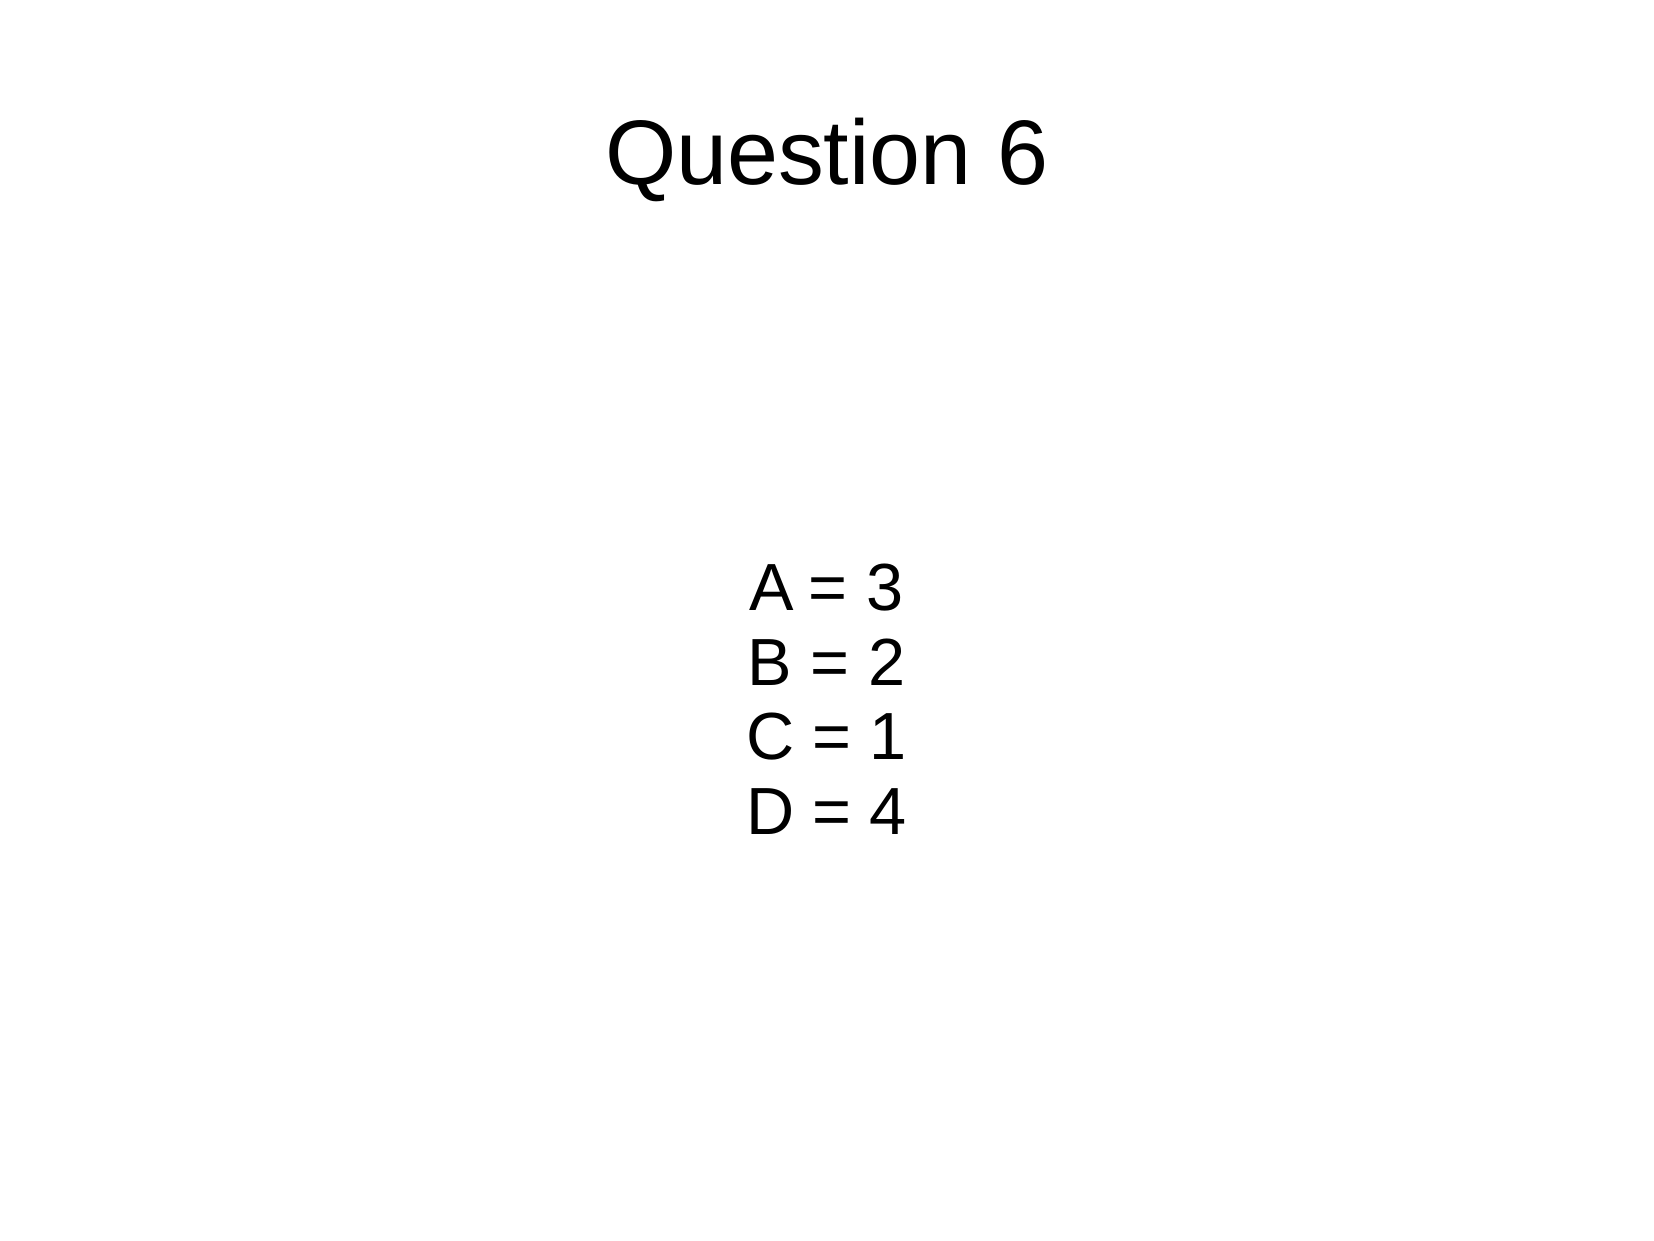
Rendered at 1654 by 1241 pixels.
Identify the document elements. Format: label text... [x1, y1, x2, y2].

title Question 6 [82, 56, 1571, 250]
subtitle A = 3 B = 2 C = 1 D = 4 [82, 297, 1571, 1102]
